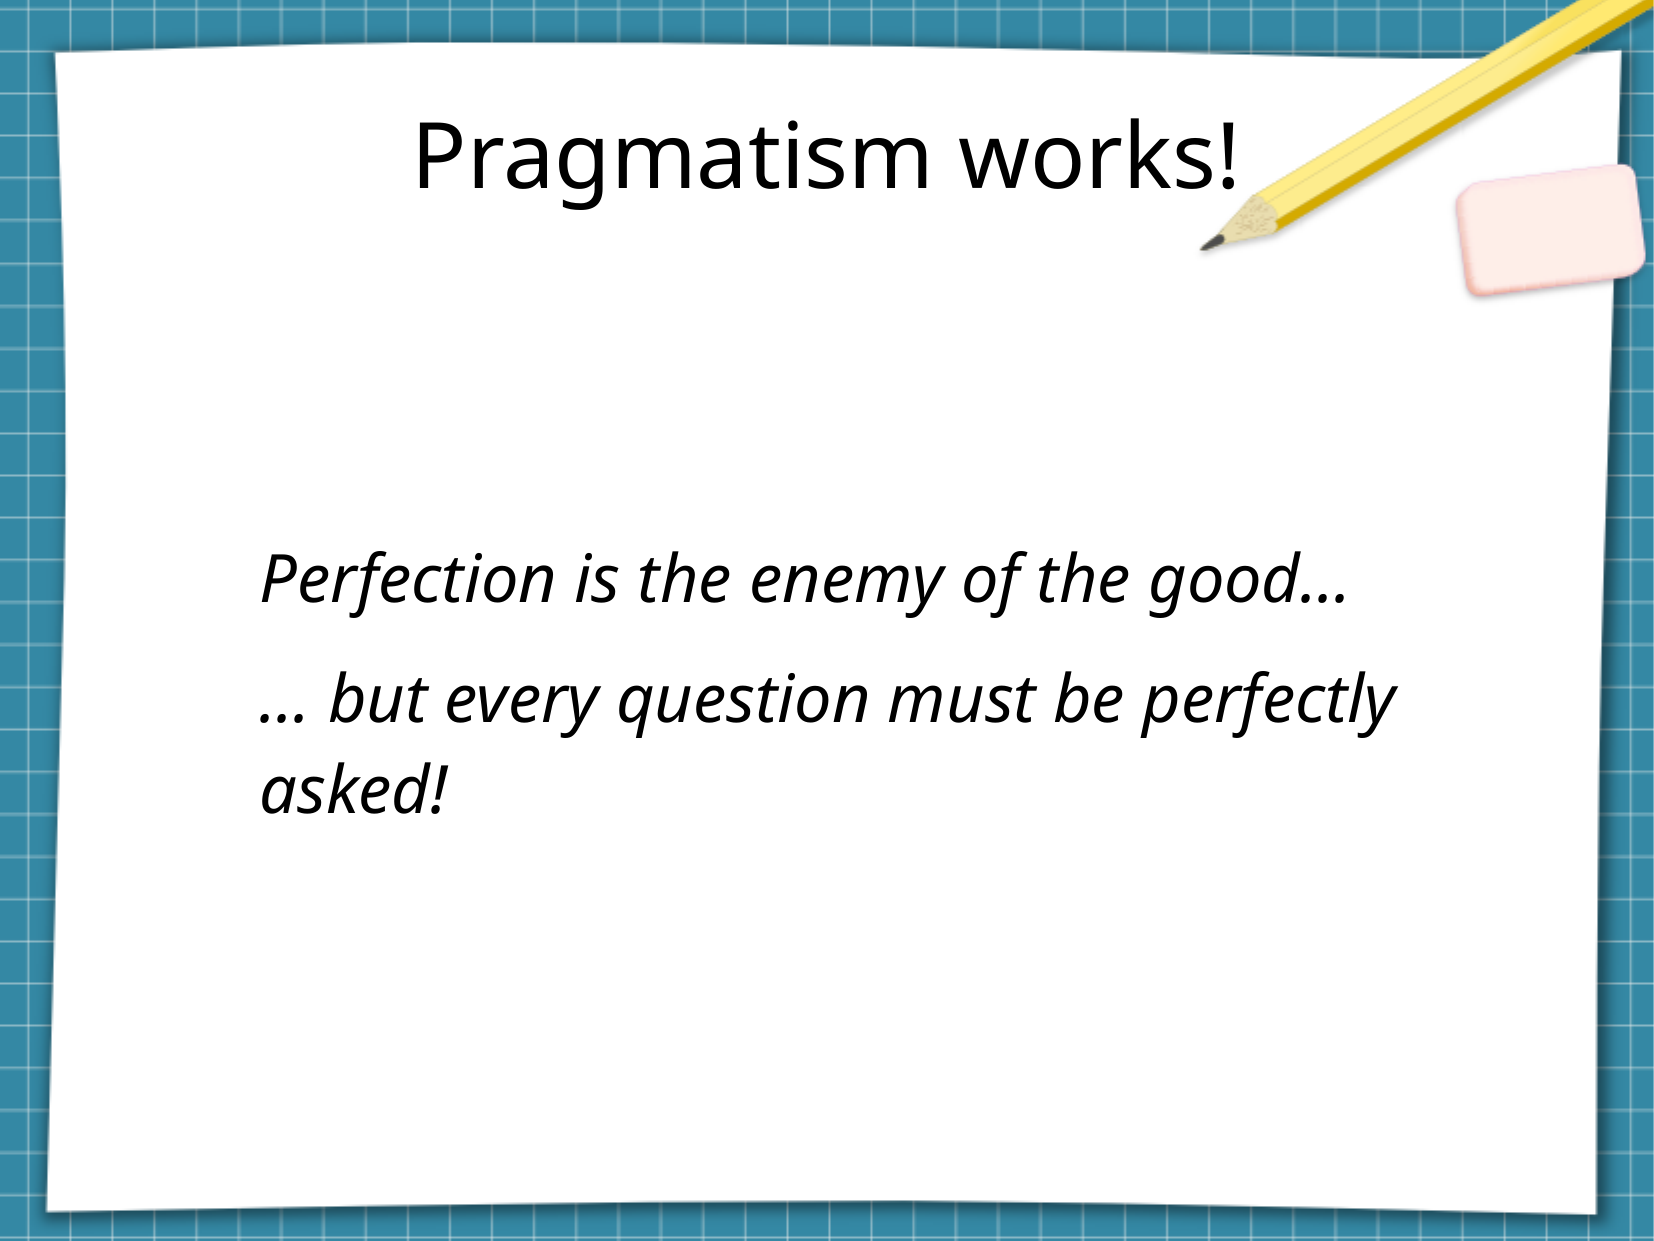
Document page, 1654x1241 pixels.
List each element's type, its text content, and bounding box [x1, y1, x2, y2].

picture [0, 0, 1654, 1241]
list Perfection is the enemy of the good... ... but every question must be perfectly asked! [82, 290, 1571, 1010]
title Pragmatism works! [82, 49, 1571, 257]
